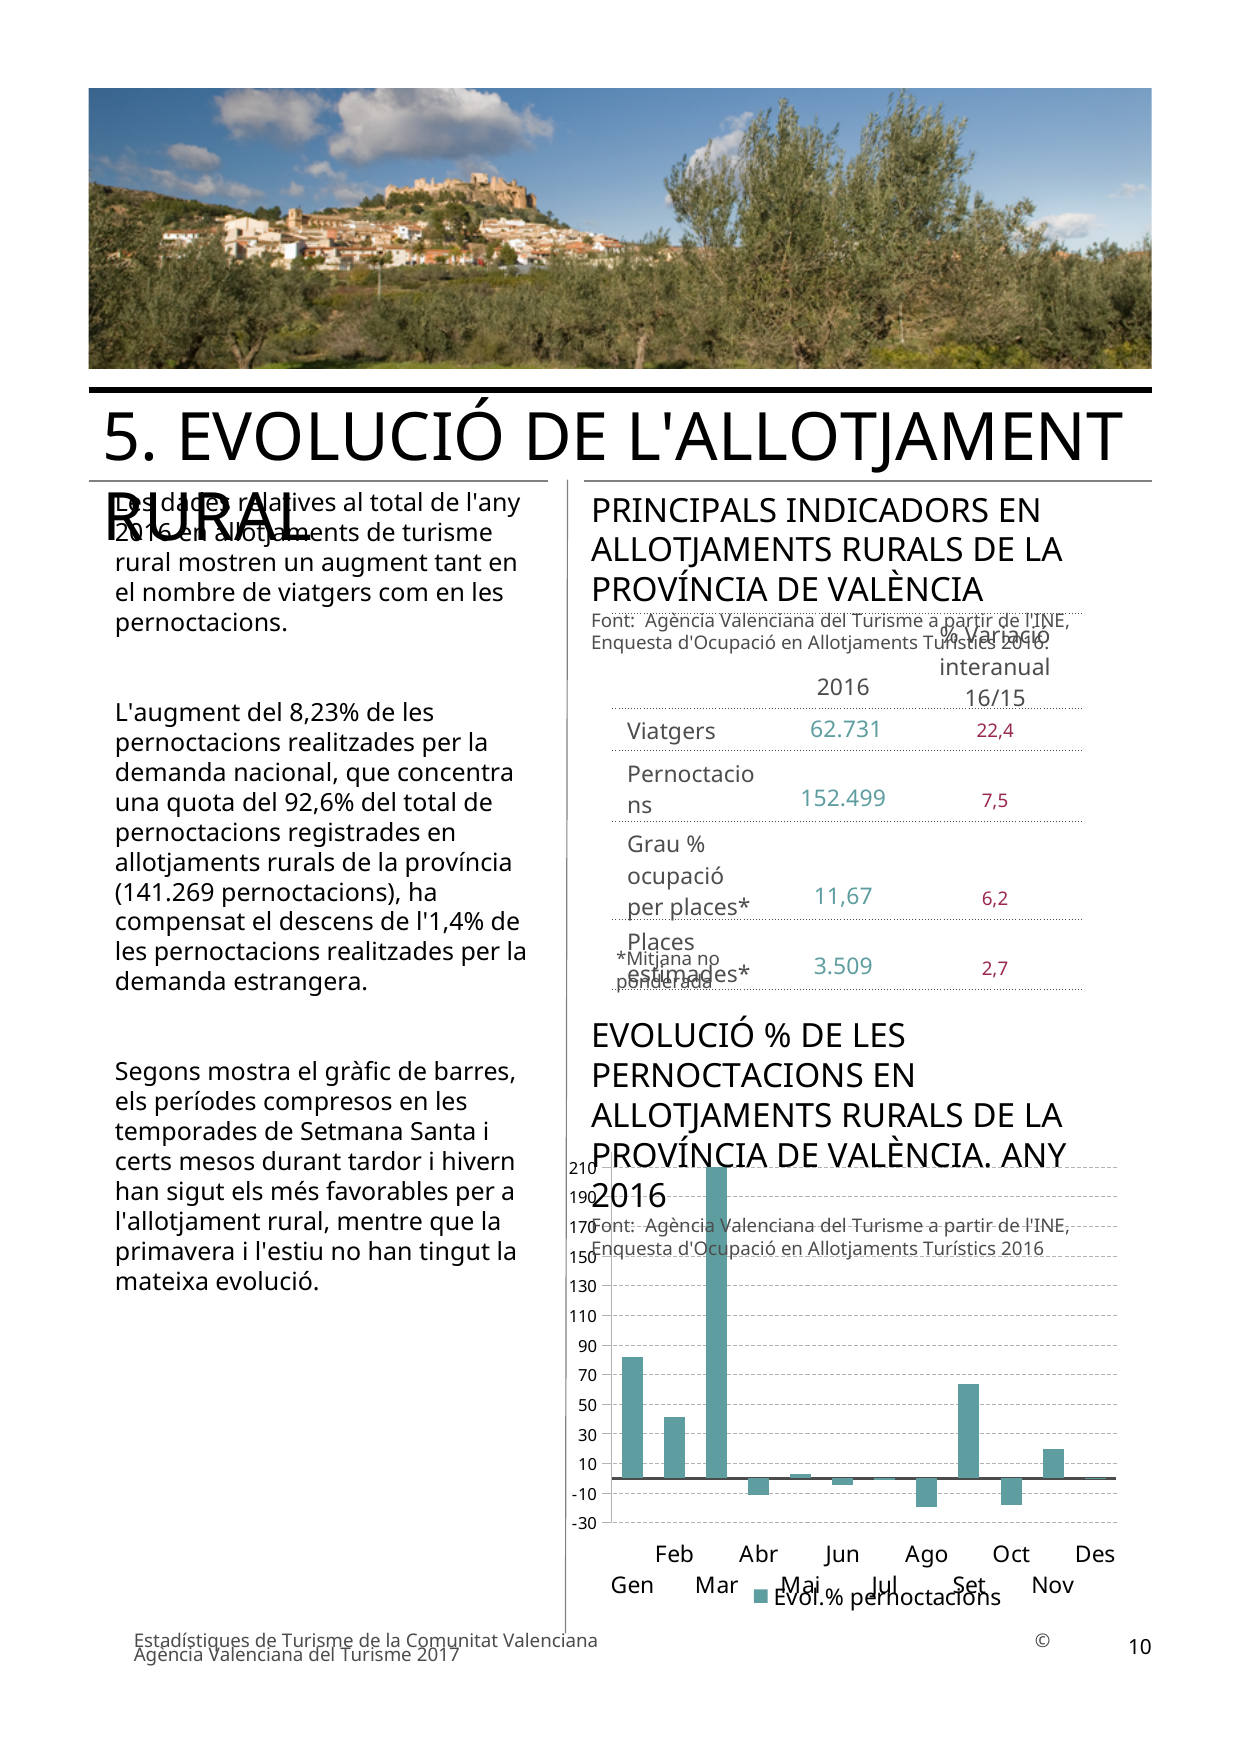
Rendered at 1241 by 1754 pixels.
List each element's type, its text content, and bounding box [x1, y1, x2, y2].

table_cell 6,2 [907, 821, 1083, 919]
text_box *Mitjana no ponderada [601, 939, 762, 987]
table_cell 7,5 [907, 751, 1083, 821]
text_box Les dades relatives al total de l'any 2016 en allotjaments de turisme rural mostren un augment tant en el nombre de viatgers com en les pernoctacions. L'augment del 8,23% de les pernoctacions realitzades per la demanda nacional, que concentra una quota del 92,6% del total de pernoctacions registrades en allotjaments rurals de la província (141.269 pernoctacions), ha compensat el descens de l'1,4% de les pernoctacions realitzades per la demanda estrangera. Segons mostra el gràfic de barres, els períodes compresos en les temporades de Setmana Santa i certs mesos durant tardor i hivern han sigut els més favorables per a l'allotjament rural, mentre que la primavera i l'estiu no han tingut la mateixa evolució. [100, 482, 560, 1303]
text_box PRINCIPALS INDICADORS EN ALLOTJAMENTS RURALS DE LA PROVÍNCIA DE VALÈNCIA Font: Agència Valenciana del Turisme a partir de l'INE, Enquesta d'Ocupació en Allotjaments Turístics 2016. [576, 482, 1163, 662]
table_header [612, 613, 779, 708]
table_cell Grau % ocupació per places* [612, 821, 779, 919]
table_header % Variació interanual 16/15 [907, 613, 1083, 708]
chart [541, 1129, 1143, 1626]
table_cell 2,7 [907, 919, 1083, 989]
table_cell 3.509 [779, 919, 907, 989]
table_cell 11,67 [779, 821, 907, 919]
table_cell Viatgers [612, 708, 779, 751]
table_cell Places estimades* [612, 919, 779, 989]
table_cell 62.731 [779, 708, 907, 751]
table_cell 22,4 [907, 708, 1083, 751]
table_cell 152.499 [779, 751, 907, 821]
table_cell Pernoctacions [612, 751, 779, 821]
picture [88, 88, 1152, 369]
text_box EVOLUCIÓ % DE LES PERNOCTACIONS EN ALLOTJAMENTS RURALS DE LA PROVÍNCIA DE VALÈNCIA. ANY 2016 Font: Agència Valenciana del Turisme a partir de l'INE, Enquesta d'Ocupació en Allotjaments Turístics 2016 [576, 1006, 1163, 1267]
text_box 5. EVOLUCIÓ DE L'ALLOTJAMENT RURAL [87, 386, 1182, 482]
table_header 2016 [779, 613, 907, 708]
